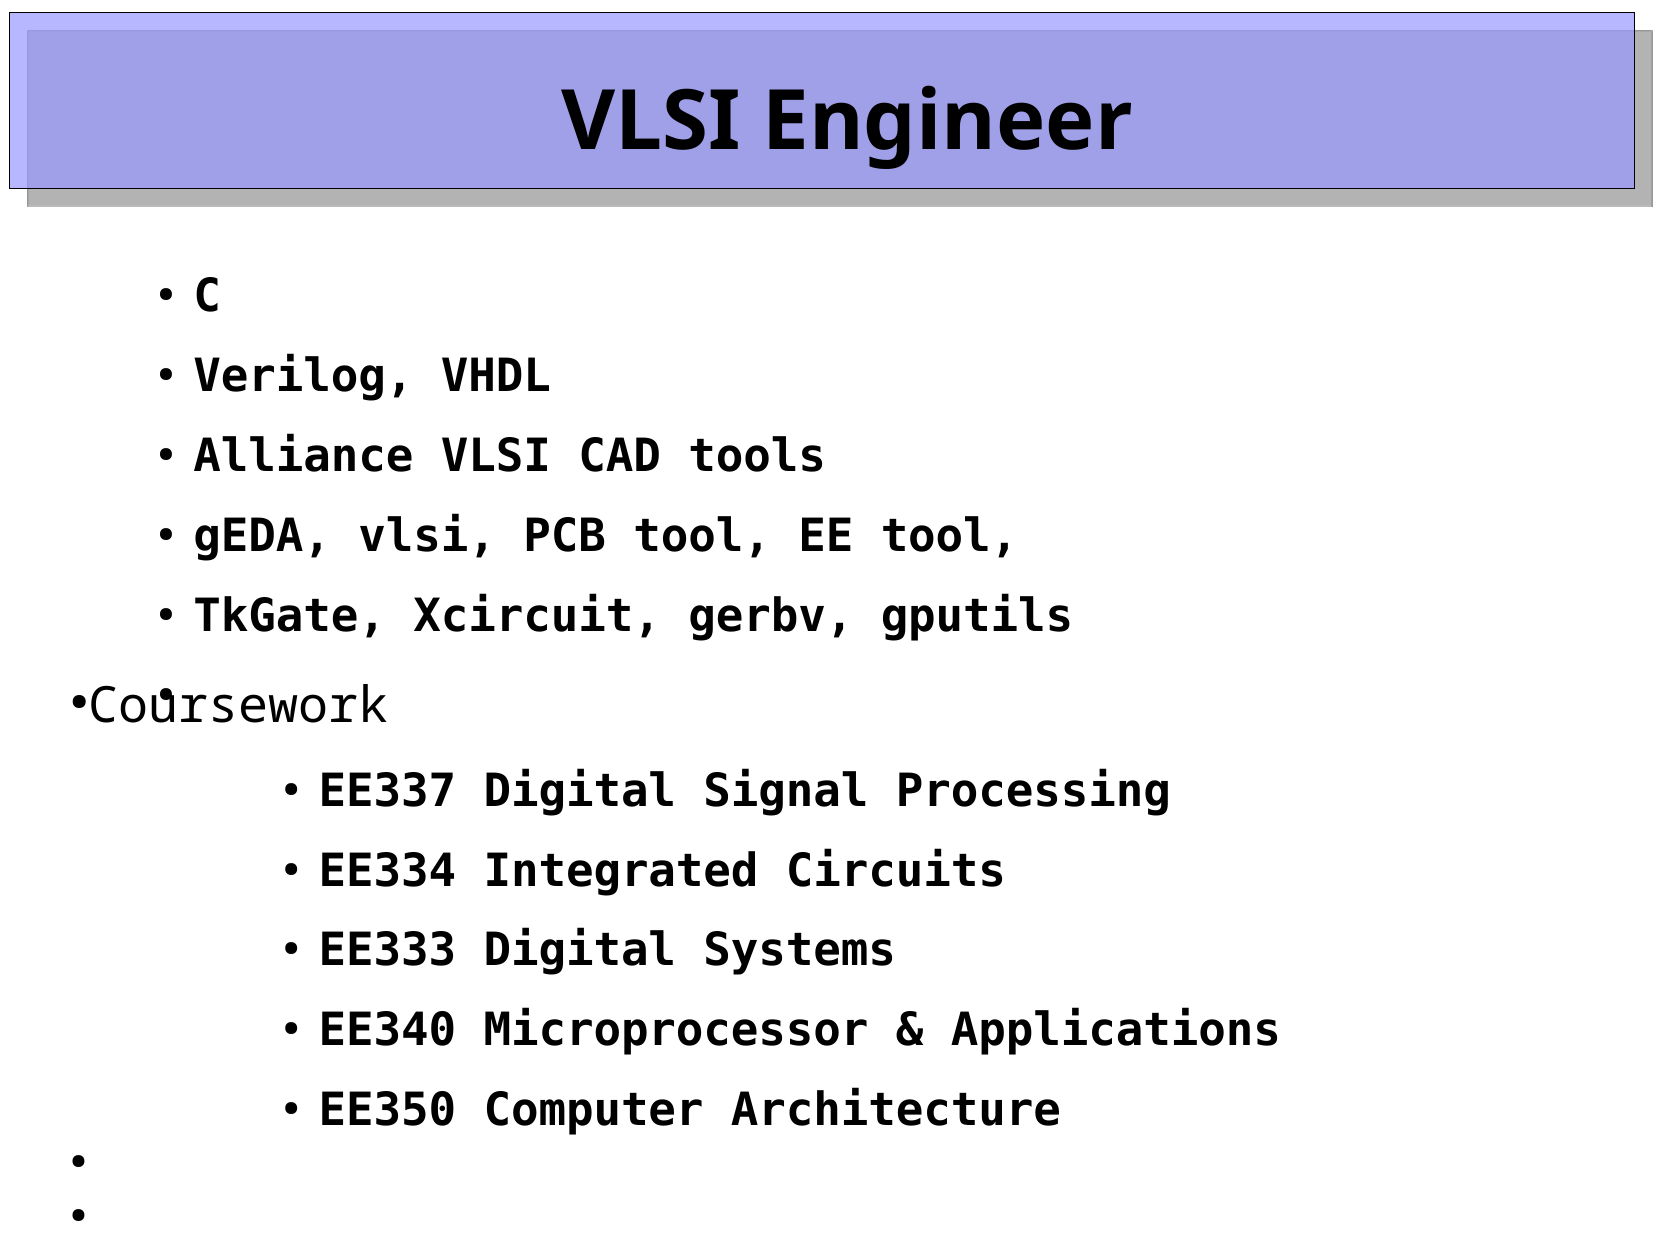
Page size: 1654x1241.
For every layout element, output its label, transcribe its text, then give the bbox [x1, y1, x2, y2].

text_box C Verilog, VHDL Alliance VLSI CAD tools gEDA, vlsi, PCB tool, EE tool, TkGate, Xcircuit, gerbv, gputils [87, 242, 1534, 634]
text_box VLSI Engineer [316, 60, 1380, 169]
text_box [9, 12, 1635, 189]
text_box Coursework EE337 Digital Signal Processing EE334 Integrated Circuits EE333 Digital Systems EE340 Microprocessor & Applications EE350 Computer Architecture [70, 634, 1584, 1241]
